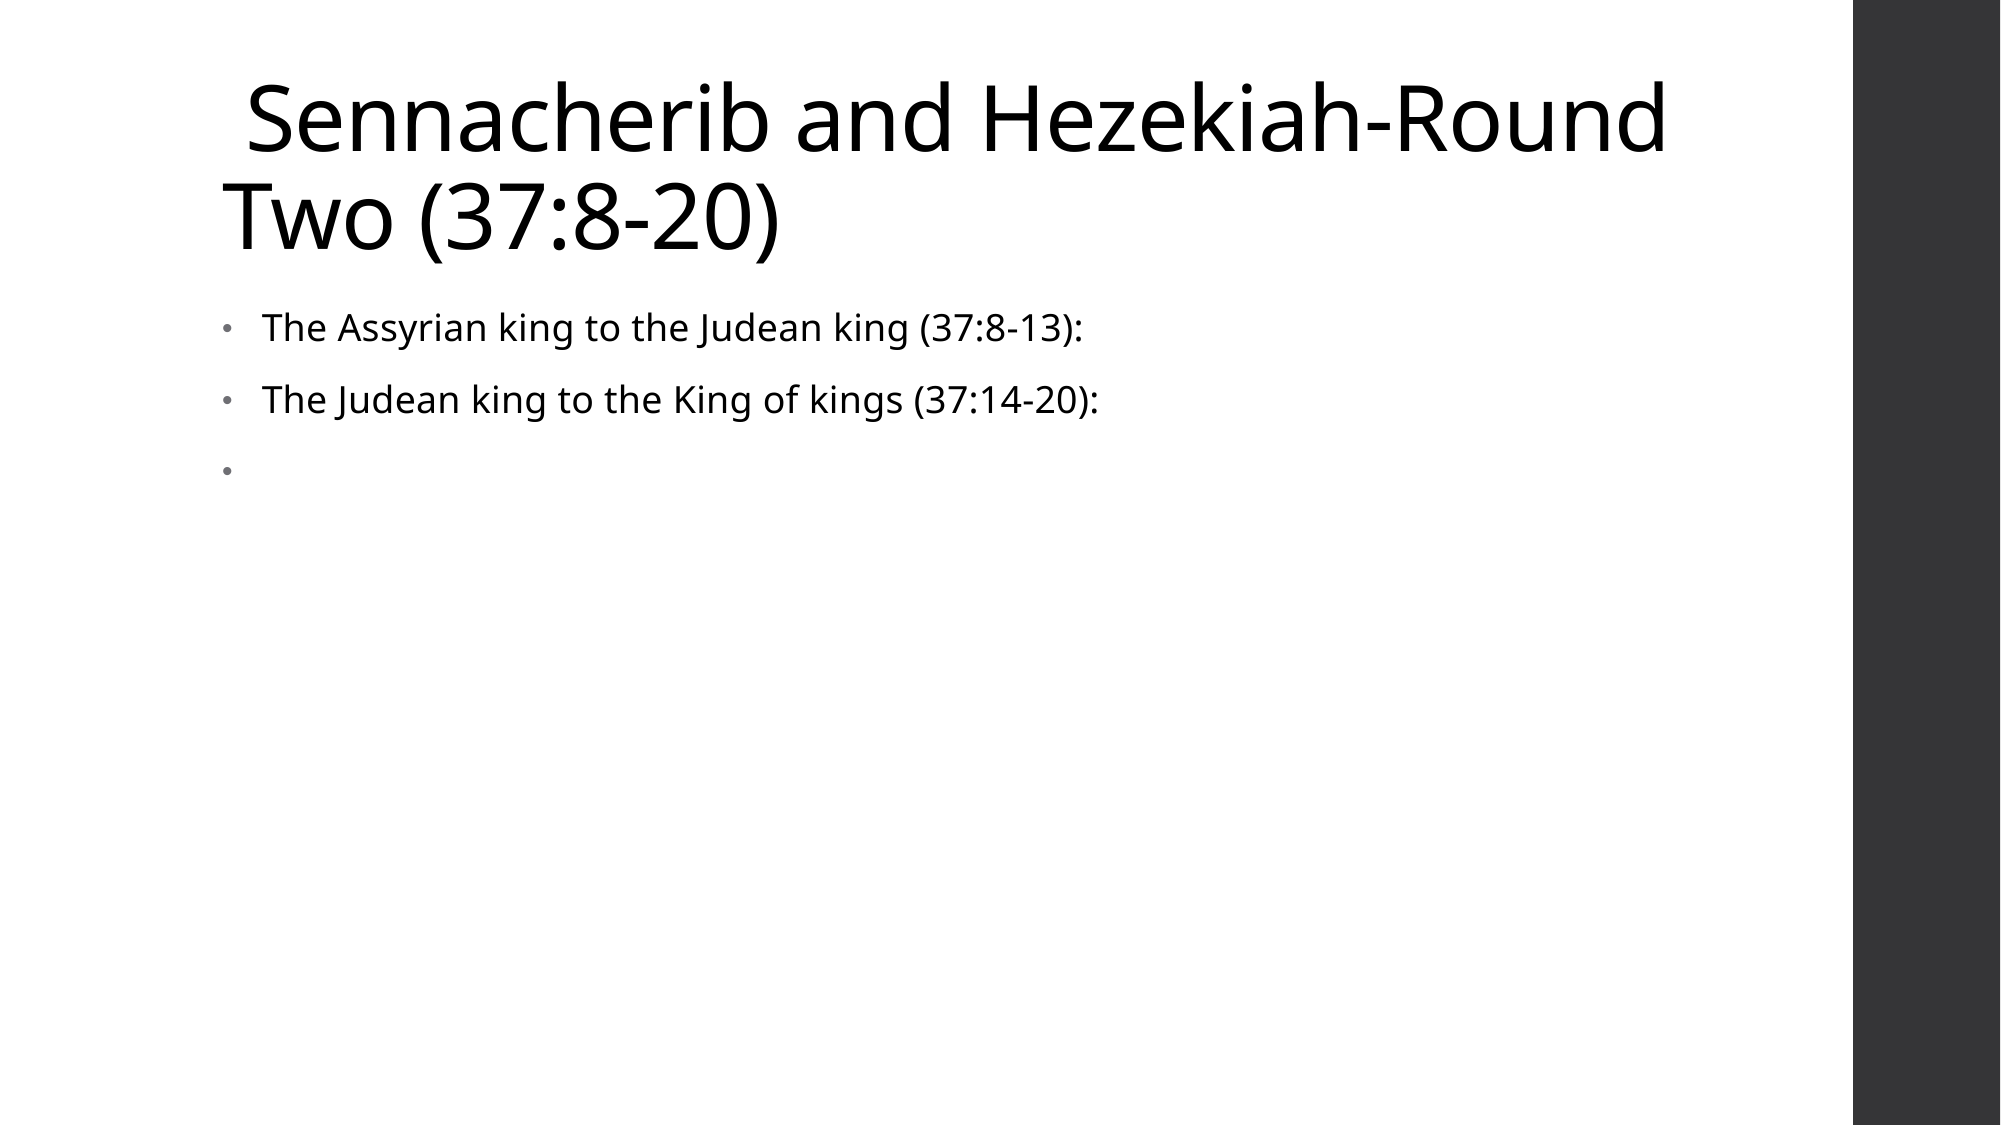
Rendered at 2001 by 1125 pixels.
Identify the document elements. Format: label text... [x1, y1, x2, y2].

title Sennacherib and Hezekiah-Round Two (37:8-20) [206, 60, 1797, 278]
list The Assyrian king to the Judean king (37:8-13): The Judean king to the King of kings (37:14-20): [206, 299, 1617, 1014]
